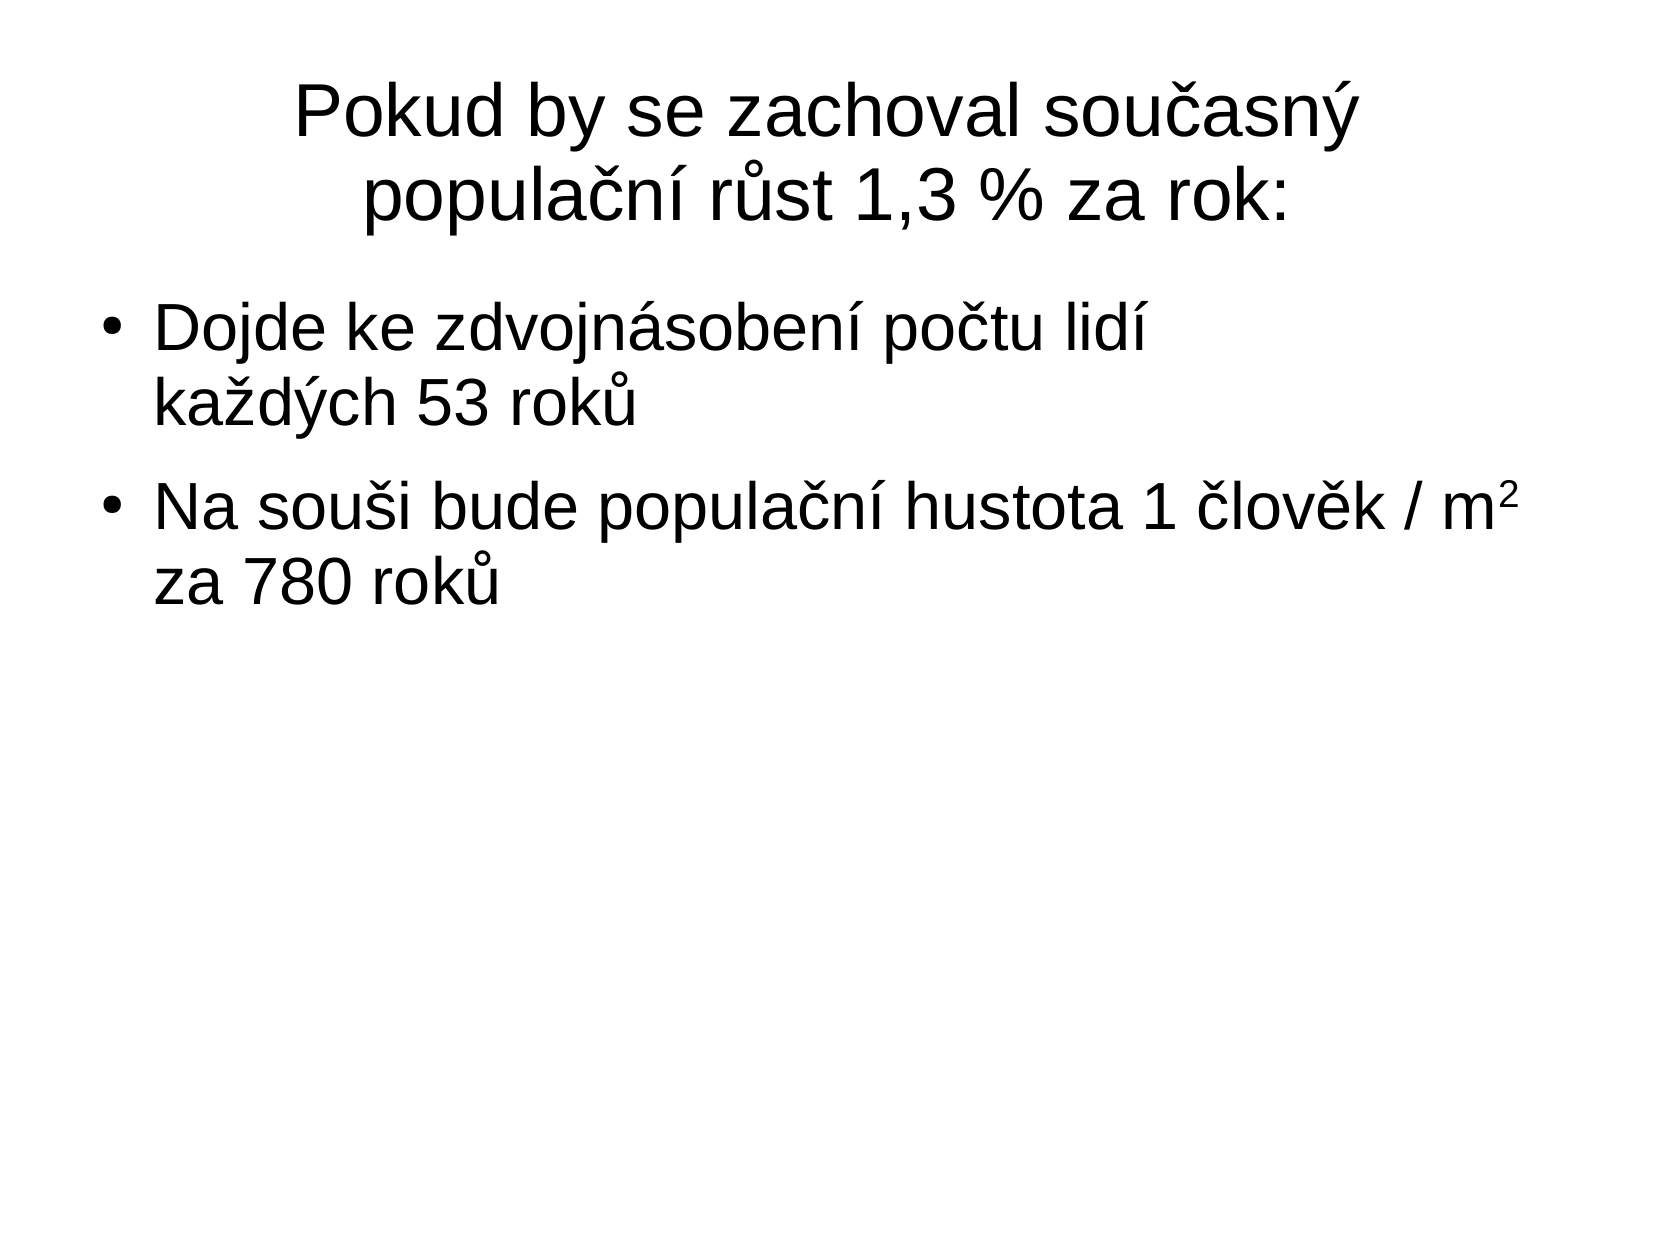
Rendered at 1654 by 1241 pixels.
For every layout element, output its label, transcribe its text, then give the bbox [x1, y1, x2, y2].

list Dojde ke zdvojnásobení počtu lidí každých 53 roků Na souši bude populační hustota 1 člověk / m2 za 780 roků [82, 290, 1595, 1094]
title Pokud by se zachoval současný populační růst 1,3 % za rok: [82, 56, 1571, 250]
